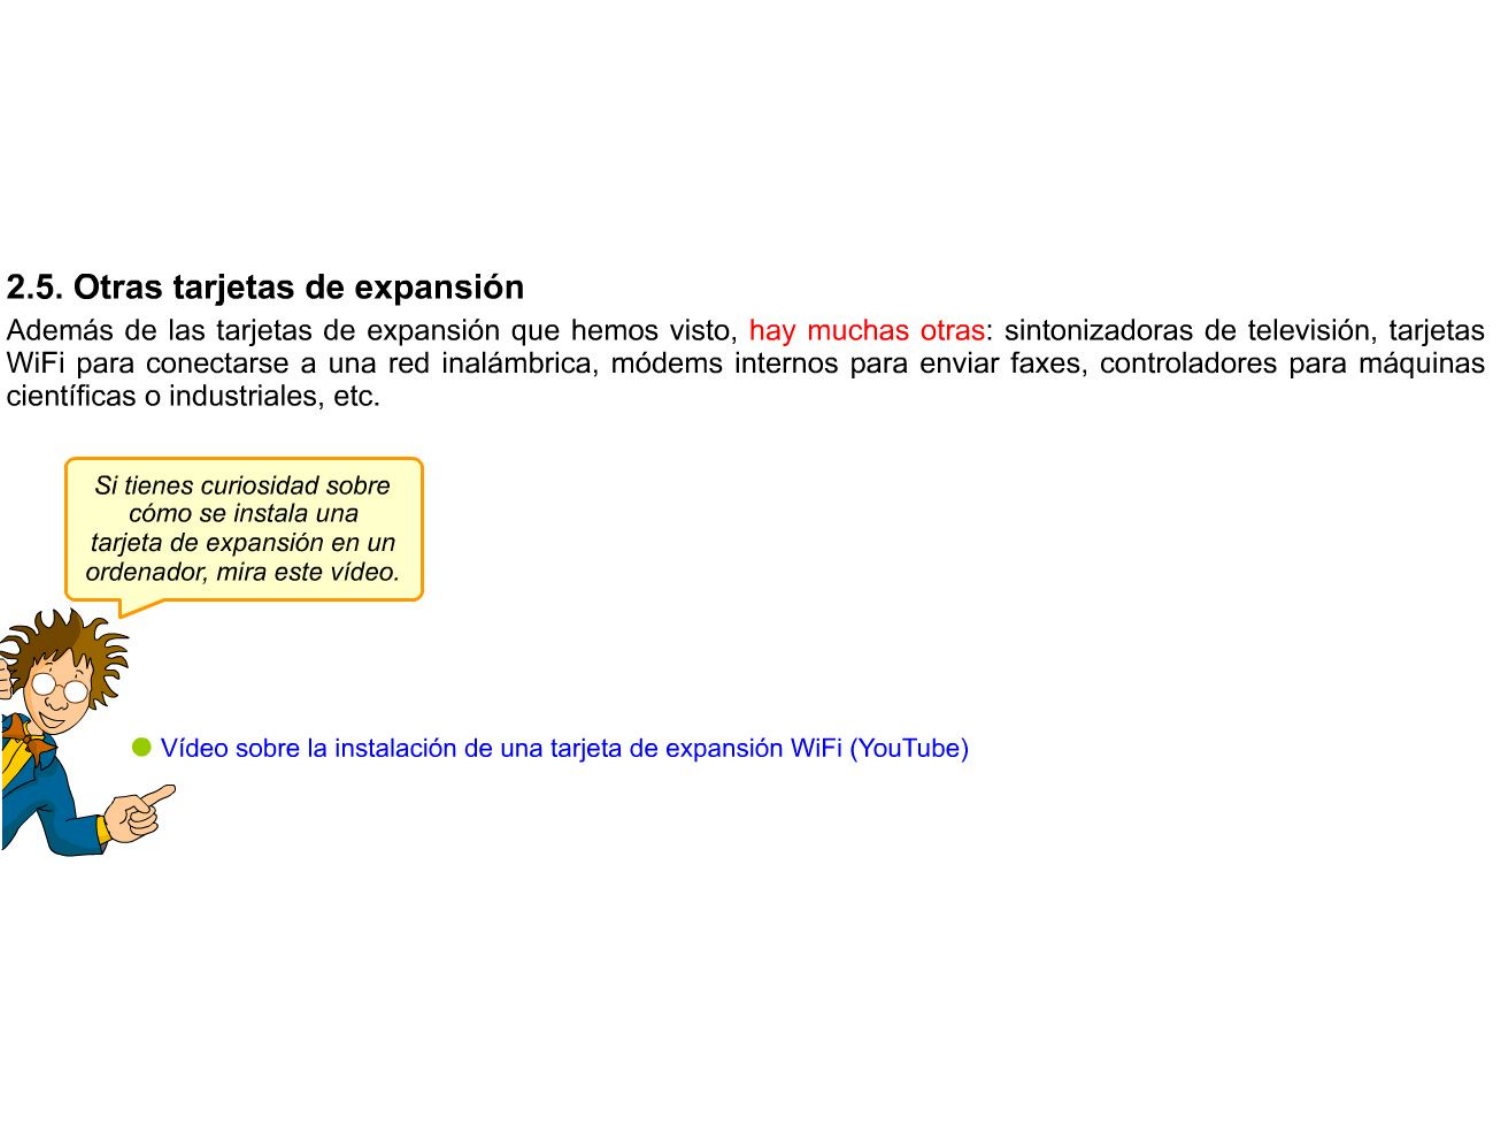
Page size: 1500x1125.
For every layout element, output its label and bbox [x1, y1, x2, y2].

picture [0, 260, 1500, 864]
